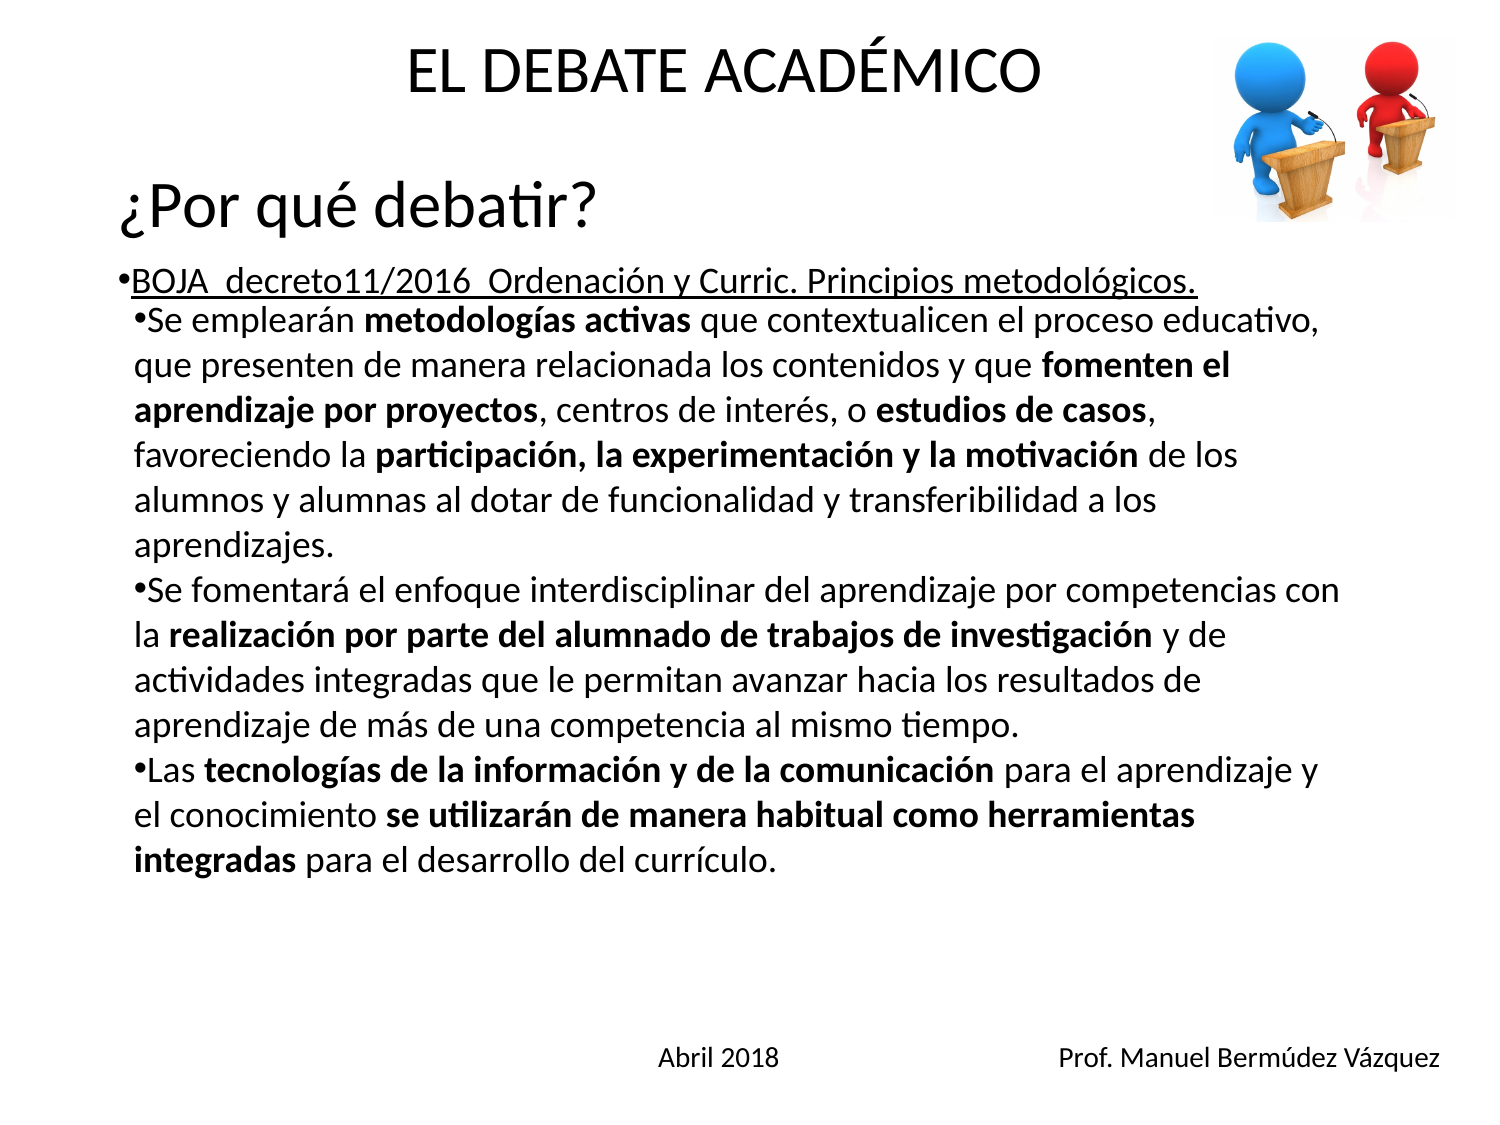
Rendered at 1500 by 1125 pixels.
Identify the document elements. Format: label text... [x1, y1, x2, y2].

text_box Se emplearán metodologías activas que contextualicen el proceso educativo, que presenten de manera relacionada los contenidos y que fomenten el aprendizaje por proyectos, centros de interés, o estudios de casos, favoreciendo la participación, la experimentación y la motivación de los alumnos y alumnas al dotar de funcionalidad y transferibilidad a los aprendizajes. Se fomentará el enfoque interdisciplinar del aprendizaje por competencias con la realización por parte del alumnado de trabajos de investigación y de actividades integradas que le permitan avanzar hacia los resultados de aprendizaje de más de una competencia al mismo tiempo. Las tecnologías de la información y de la comunicación para el aprendizaje y el conocimiento se utilizarán de manera habitual como herramientas integradas para el desarrollo del currículo. [119, 287, 1366, 888]
text_box ¿Por qué debatir? [103, 152, 647, 248]
text_box BOJA decreto11/2016 Ordenación y Curric. Principios metodológicos. [103, 248, 1325, 310]
